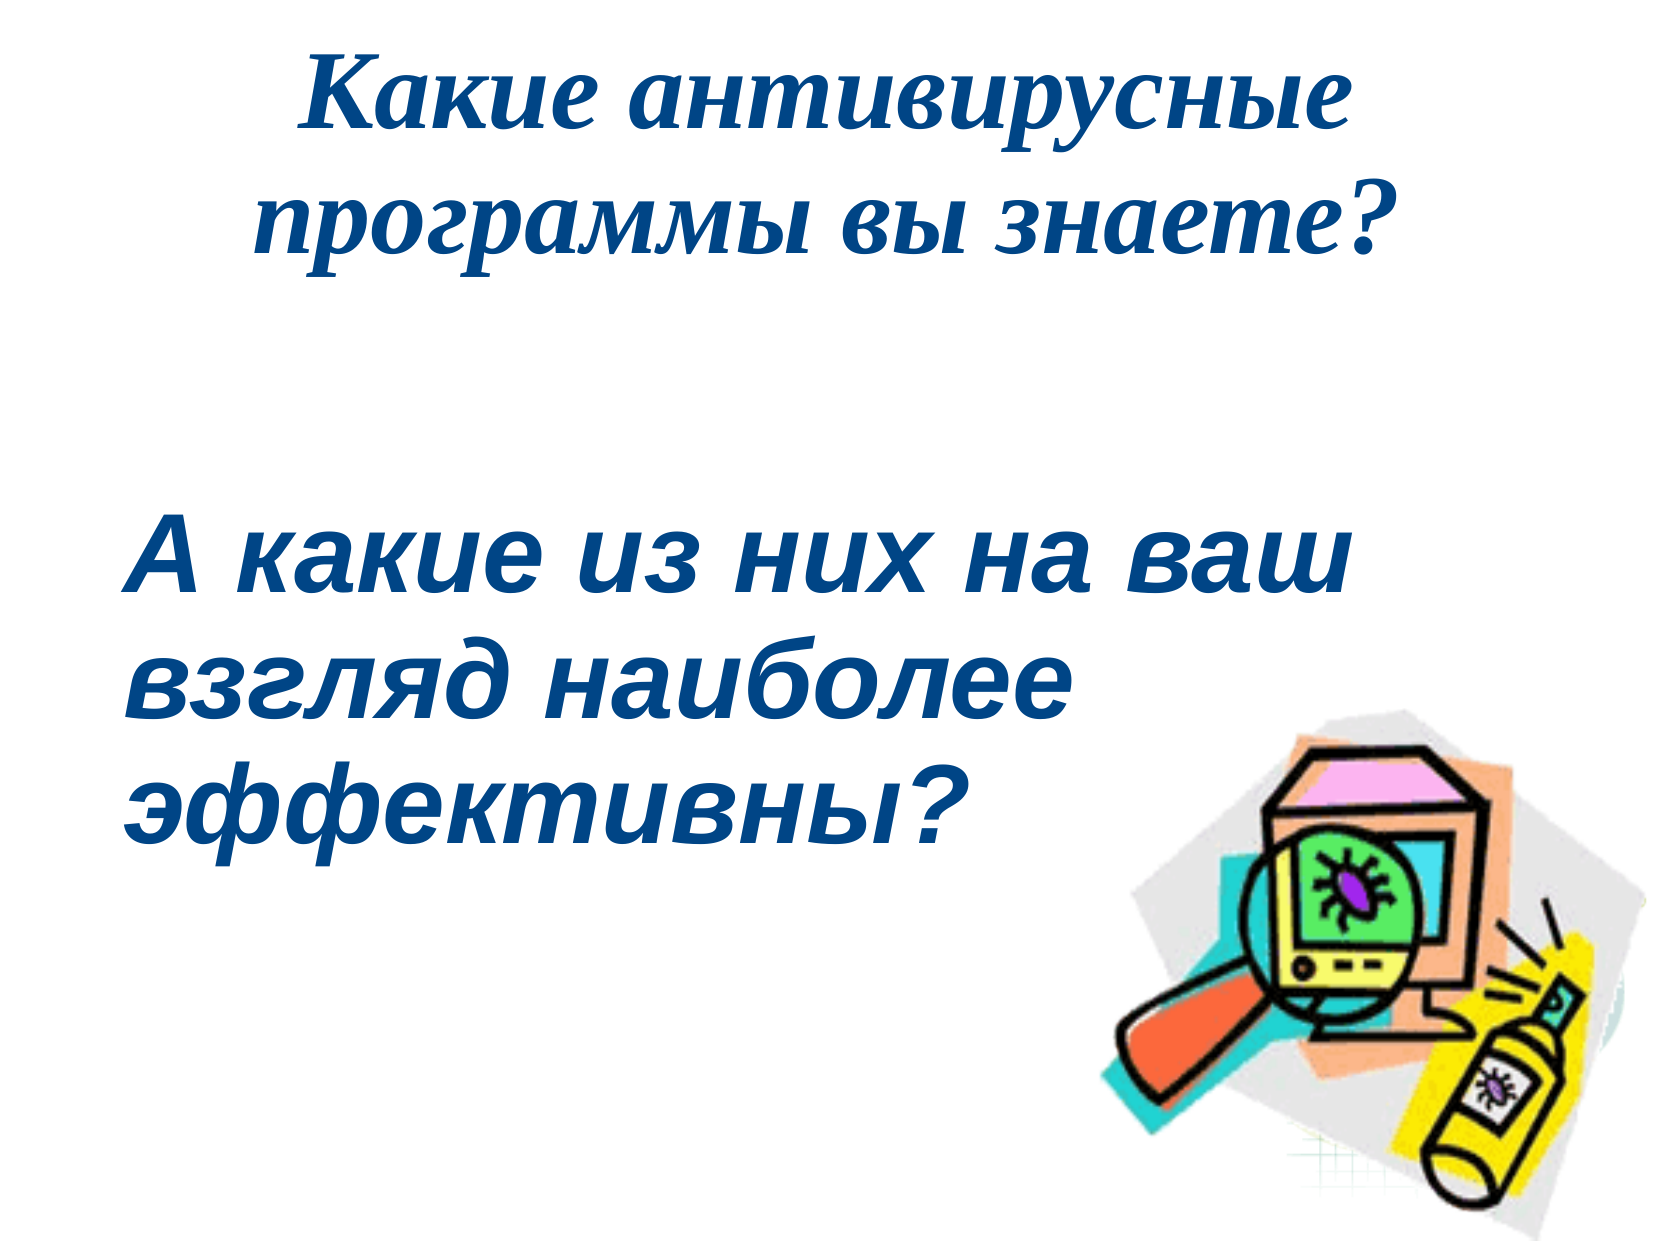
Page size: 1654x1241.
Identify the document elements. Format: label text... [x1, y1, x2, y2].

picture [1092, 708, 1654, 1241]
title Какие антивирусные программы вы знаете? [82, 28, 1571, 278]
subtitle А какие из них на ваш взгляд наиболее эффективны? [123, 472, 1536, 886]
